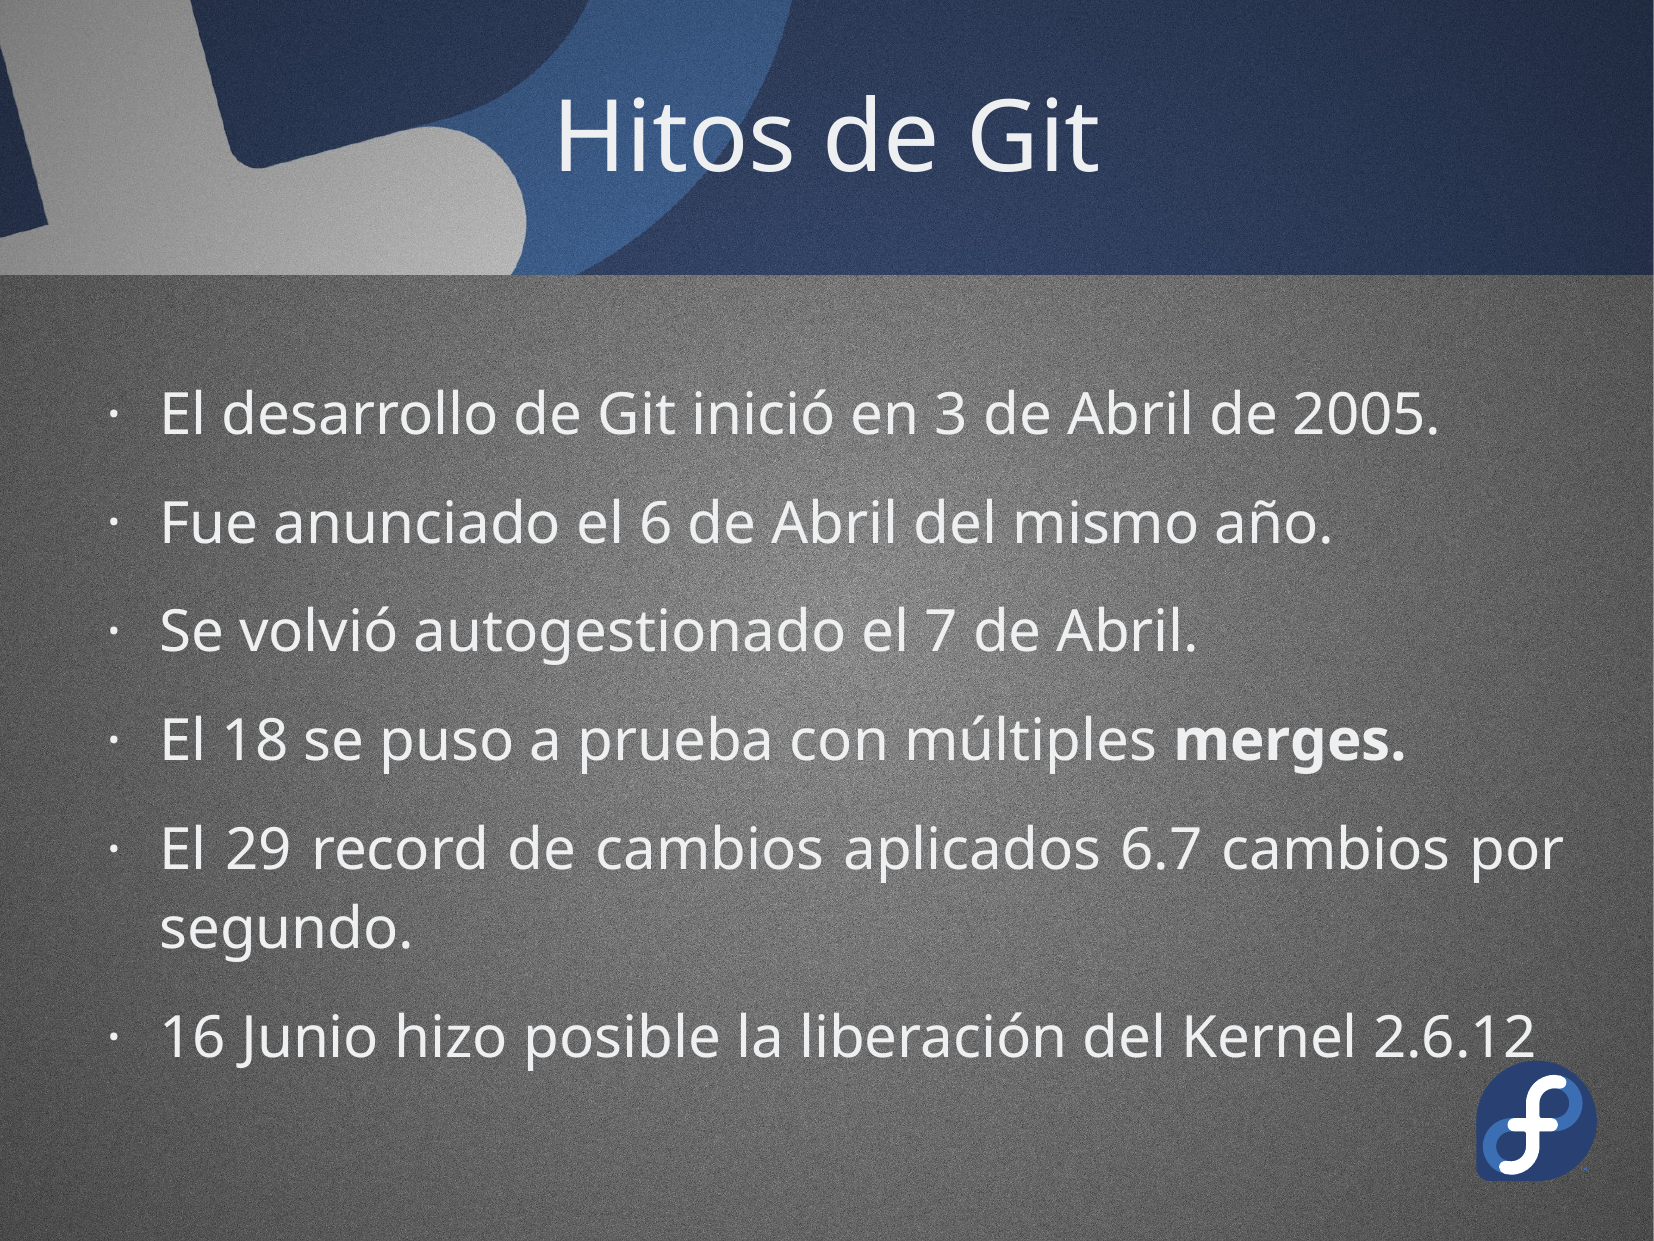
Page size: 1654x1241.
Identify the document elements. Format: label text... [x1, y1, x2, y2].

list El desarrollo de Git inició en 3 de Abril de 2005. Fue anunciado el 6 de Abril del mismo año. Se volvió autogestionado el 7 de Abril. El 18 se puso a prueba con múltiples merges. El 29 record de cambios aplicados 6.7 cambios por segundo. 16 Junio hizo posible la liberación del Kernel 2.6.12 [88, 372, 1565, 1093]
picture [0, 0, 1654, 1241]
title Hitos de Git [88, 29, 1565, 237]
